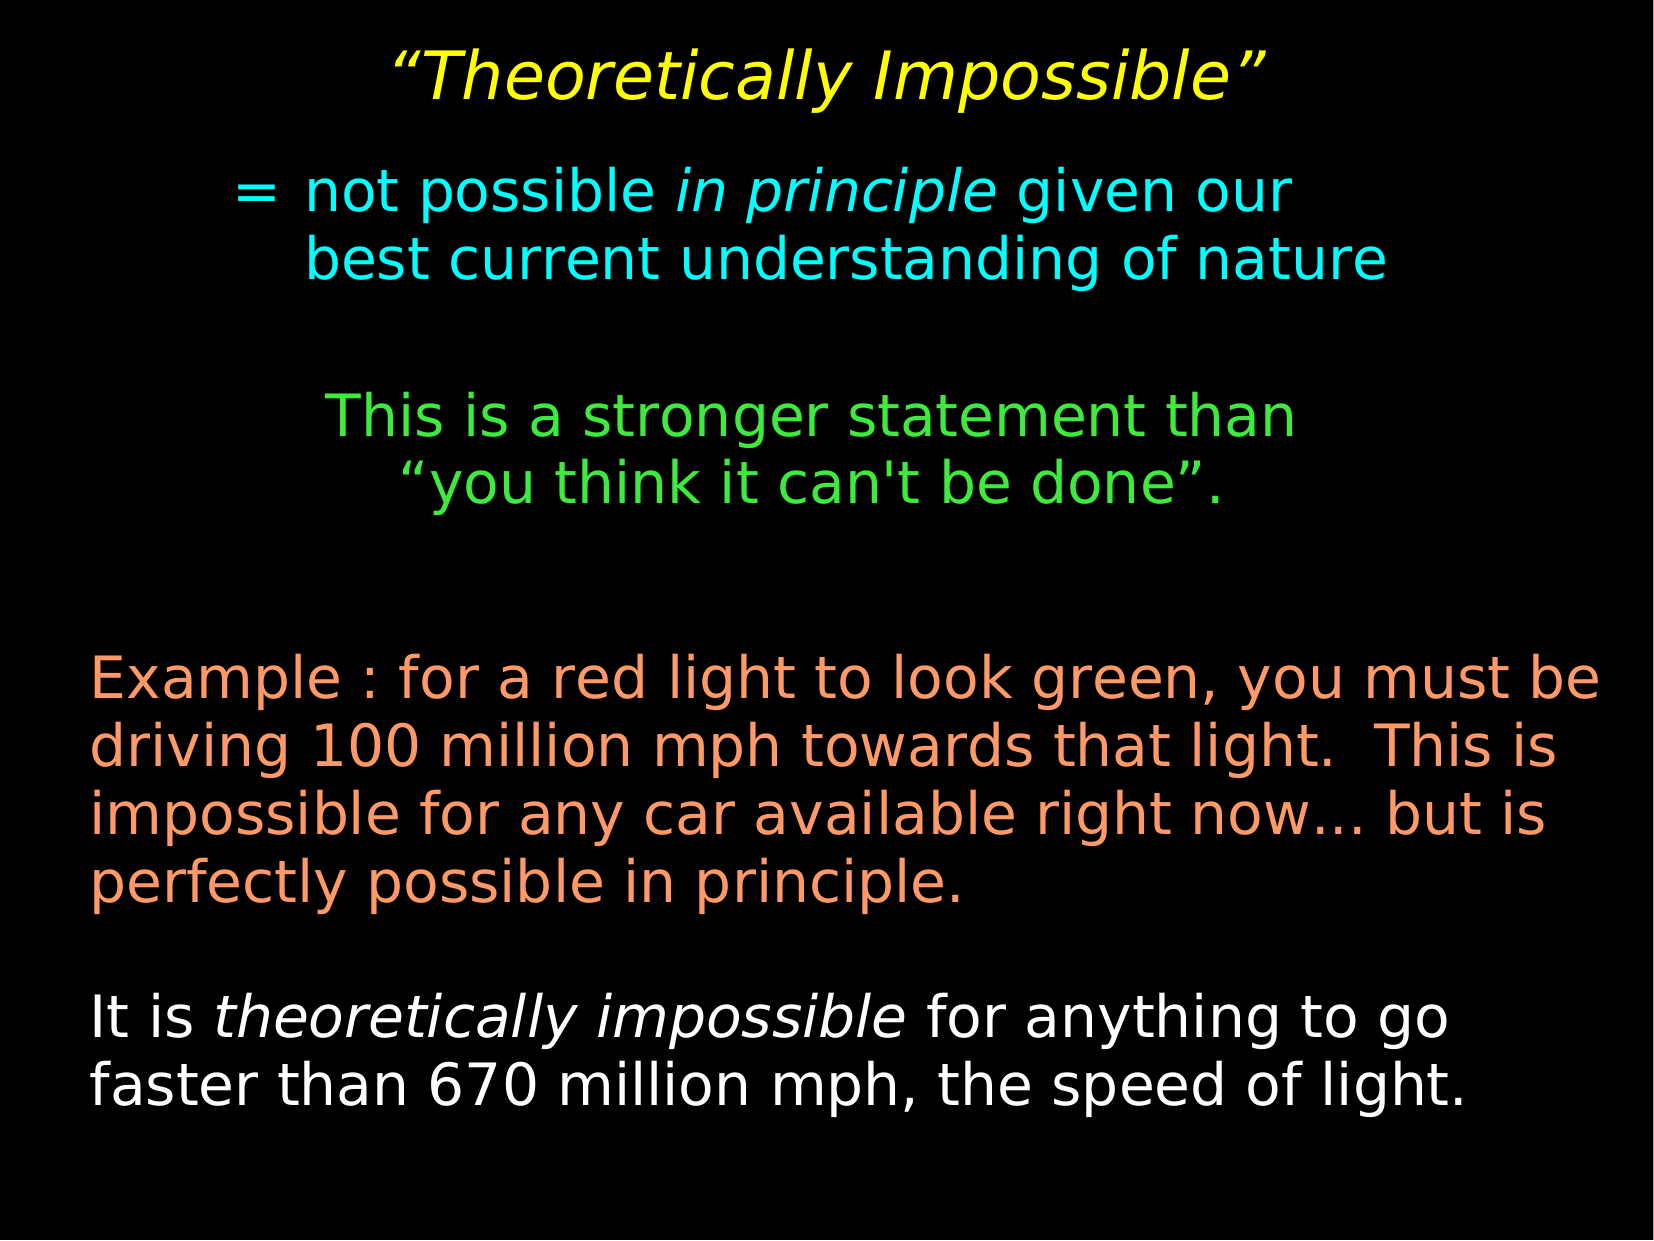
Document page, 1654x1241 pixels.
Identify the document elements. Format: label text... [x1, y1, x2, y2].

text_box This is a stronger statement than “you think it can't be done”. [311, 374, 1343, 526]
text_box Example : for a red light to look green, you must be driving 100 million mph towards that light. This is impossible for any car available right now... but is perfectly possible in principle. It is theoretically impossible for anything to go faster than 670 million mph, the speed of light. [75, 637, 1636, 1127]
text_box = not possible in principle given our best current understanding of nature [217, 150, 1437, 301]
text_box “Theoretically Impossible” [371, 29, 1282, 123]
